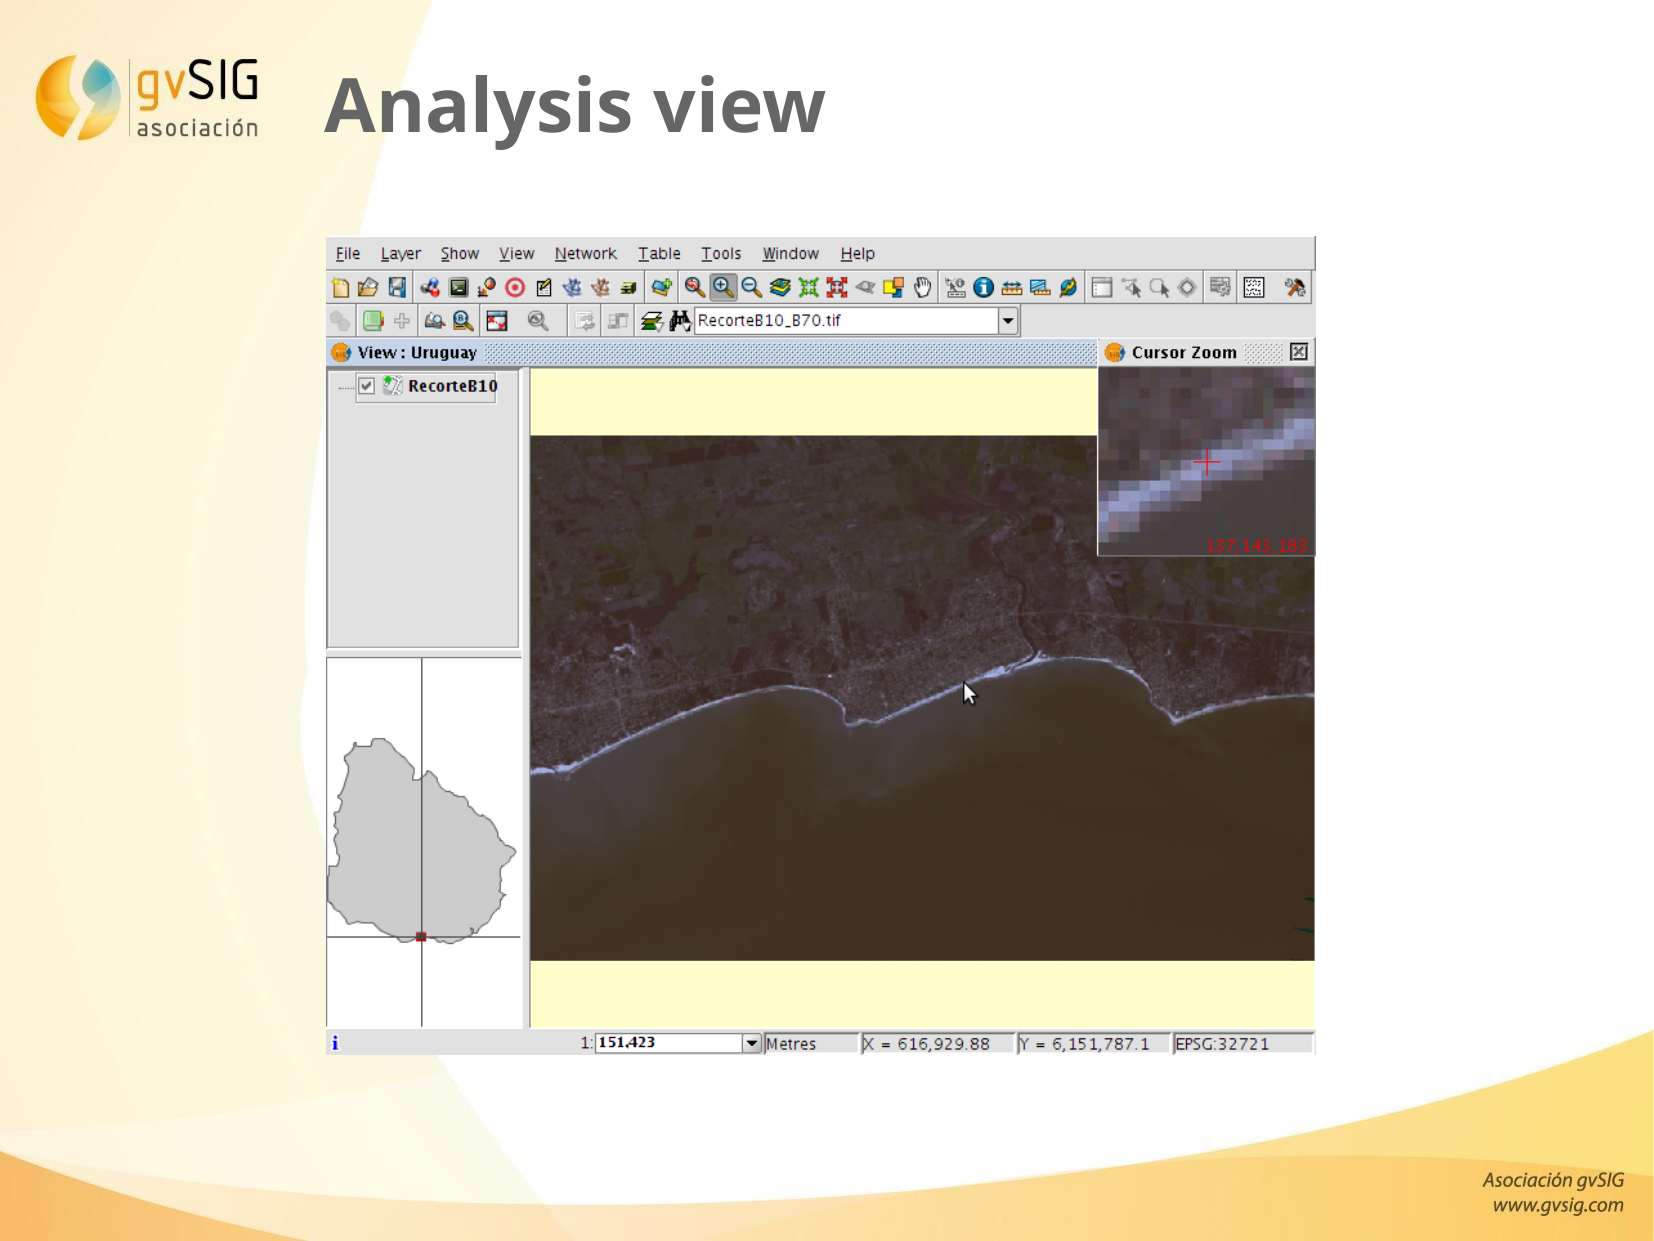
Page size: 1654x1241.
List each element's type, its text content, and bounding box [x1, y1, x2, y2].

title Analysis view [324, 29, 1625, 178]
picture [0, 0, 1654, 1241]
